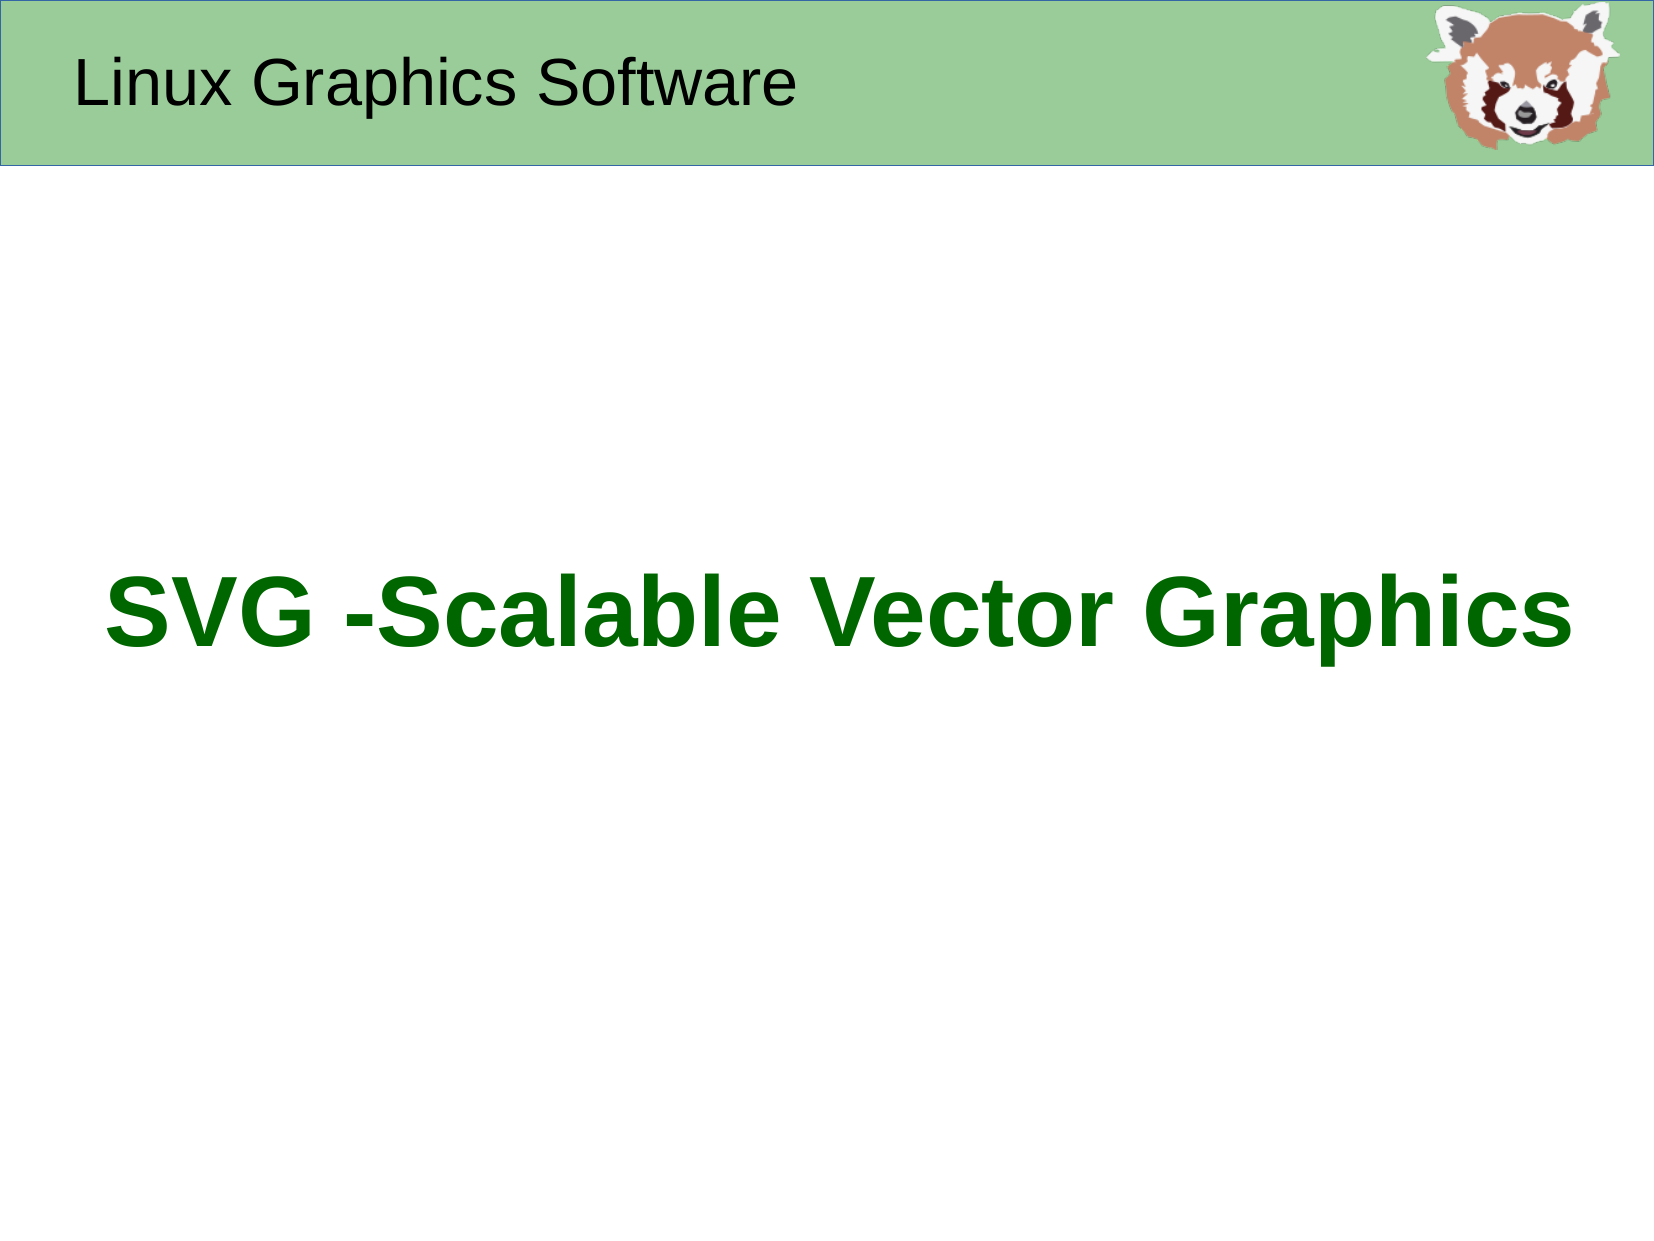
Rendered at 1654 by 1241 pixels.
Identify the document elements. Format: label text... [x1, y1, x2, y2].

text_box SVG -Scalable Vector Graphics [90, 548, 1592, 676]
text_box [0, 0, 1654, 166]
picture [1426, 2, 1621, 151]
title Linux Graphics Software [0, 15, 856, 151]
